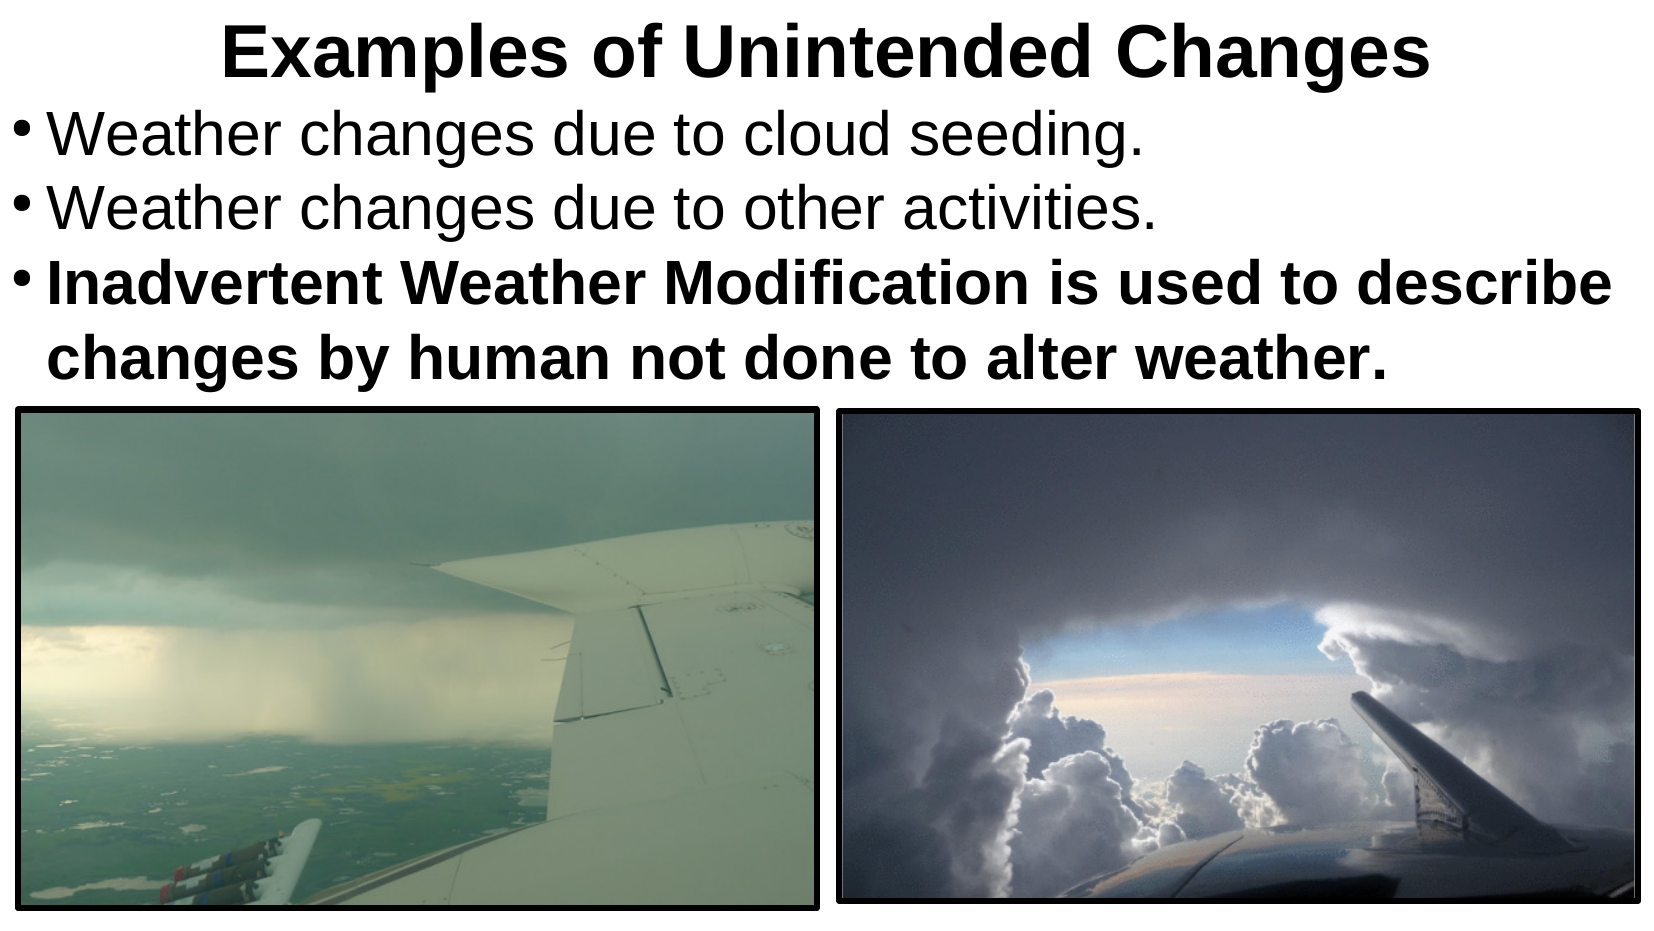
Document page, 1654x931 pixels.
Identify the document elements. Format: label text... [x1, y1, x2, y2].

title Examples of Unintended Changes [0, 0, 1654, 85]
picture [20, 412, 814, 906]
picture [842, 414, 1636, 898]
text_box Weather changes due to cloud seeding. Weather changes due to other activities. Inadvertent Weather Modification is used to describe changes by human not done to alter weather. [0, 85, 1654, 415]
